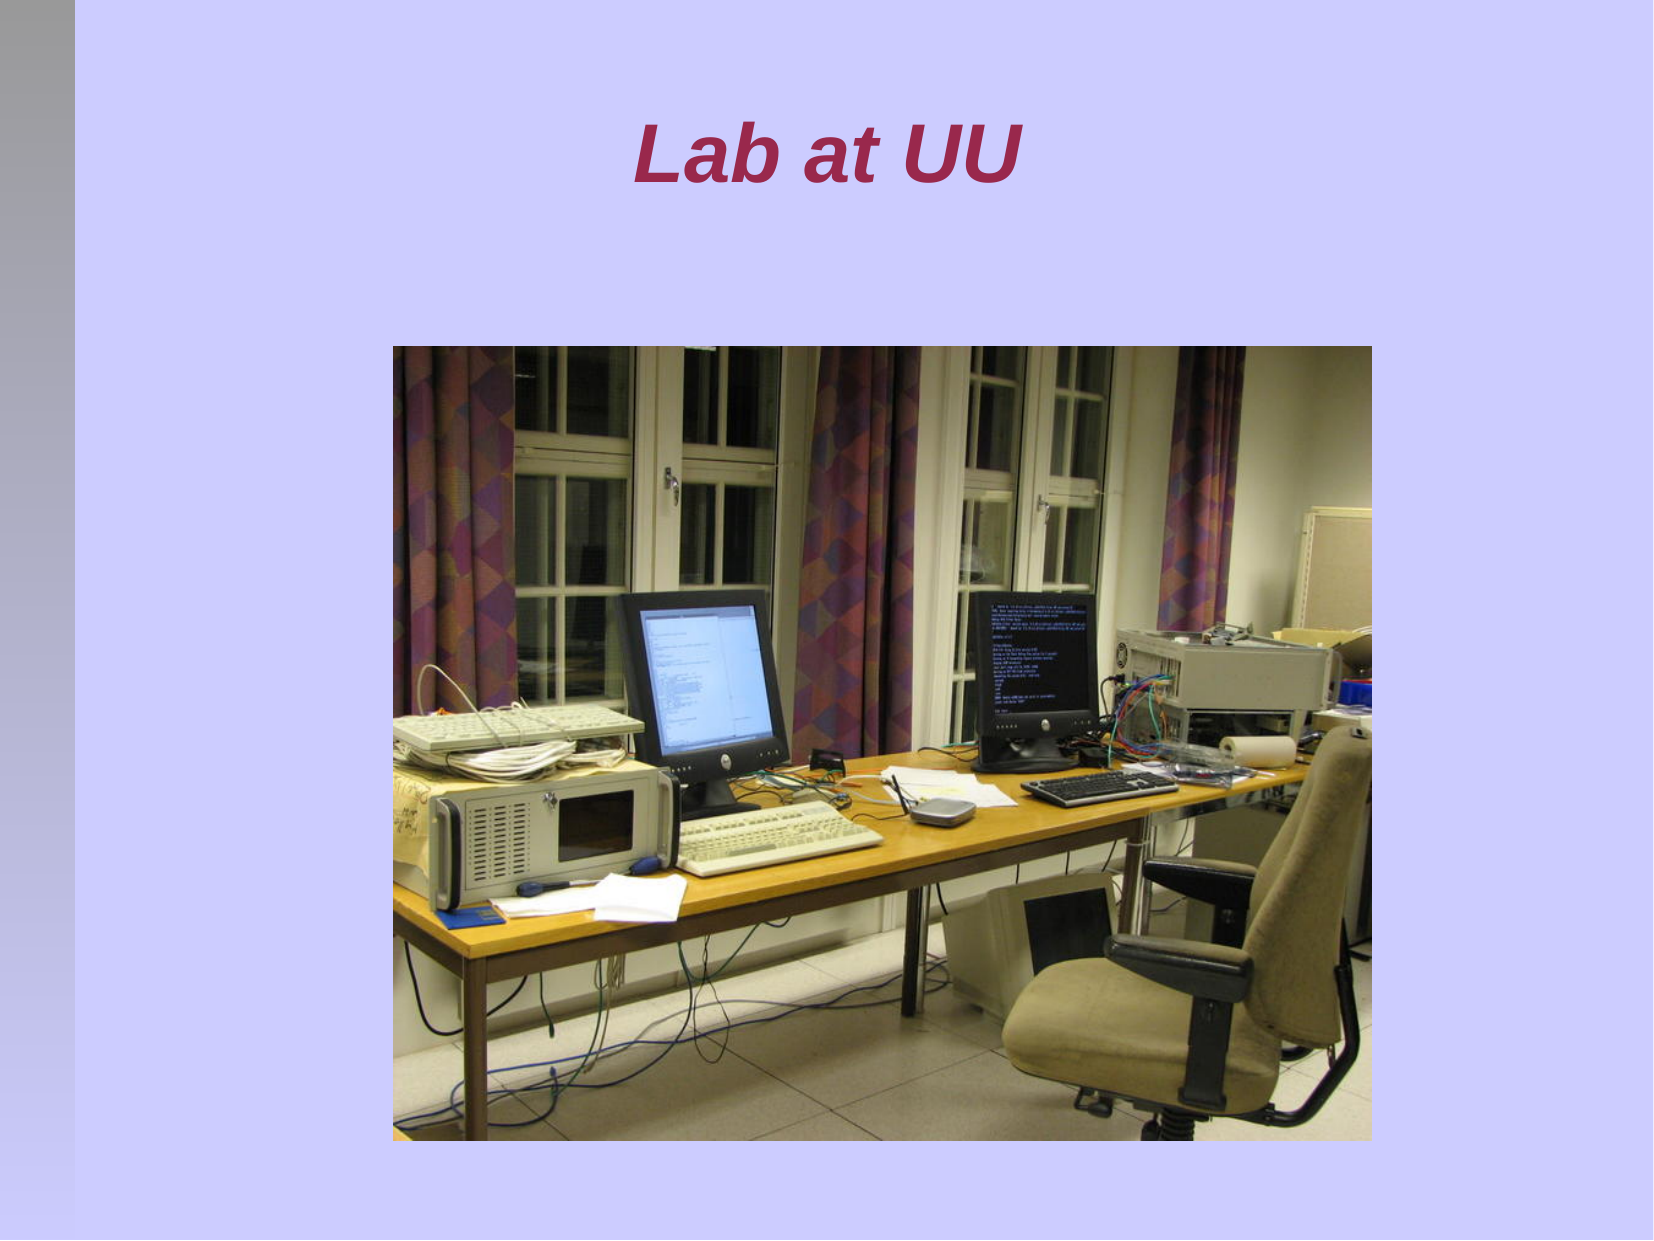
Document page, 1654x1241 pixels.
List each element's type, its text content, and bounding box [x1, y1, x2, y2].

picture [393, 346, 1372, 1141]
title Lab at UU [121, 49, 1534, 257]
